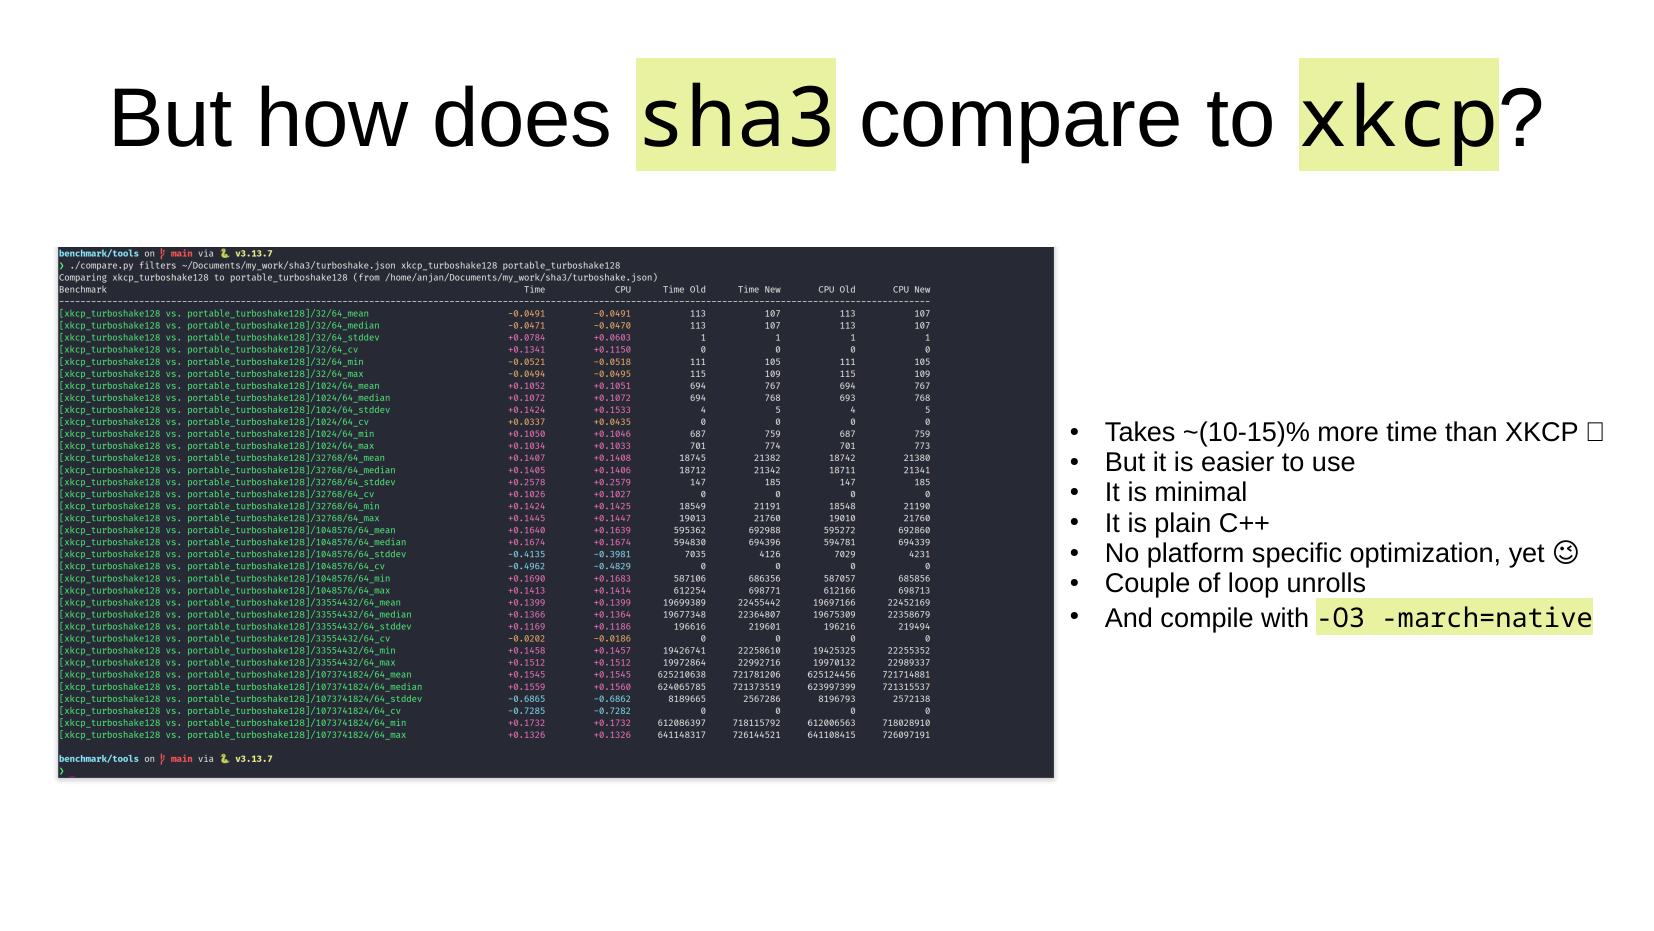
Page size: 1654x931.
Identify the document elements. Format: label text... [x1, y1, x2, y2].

title But how does sha3 compare to xkcp? [82, 37, 1571, 193]
picture [49, 247, 1061, 787]
text_box Takes ~(10-15)% more time than XKCP 🥲 But it is easier to use It is minimal It is plain C++ No platform specific optimization, yet 😉 Couple of loop unrolls And compile with -O3 -march=native [1054, 409, 1636, 650]
